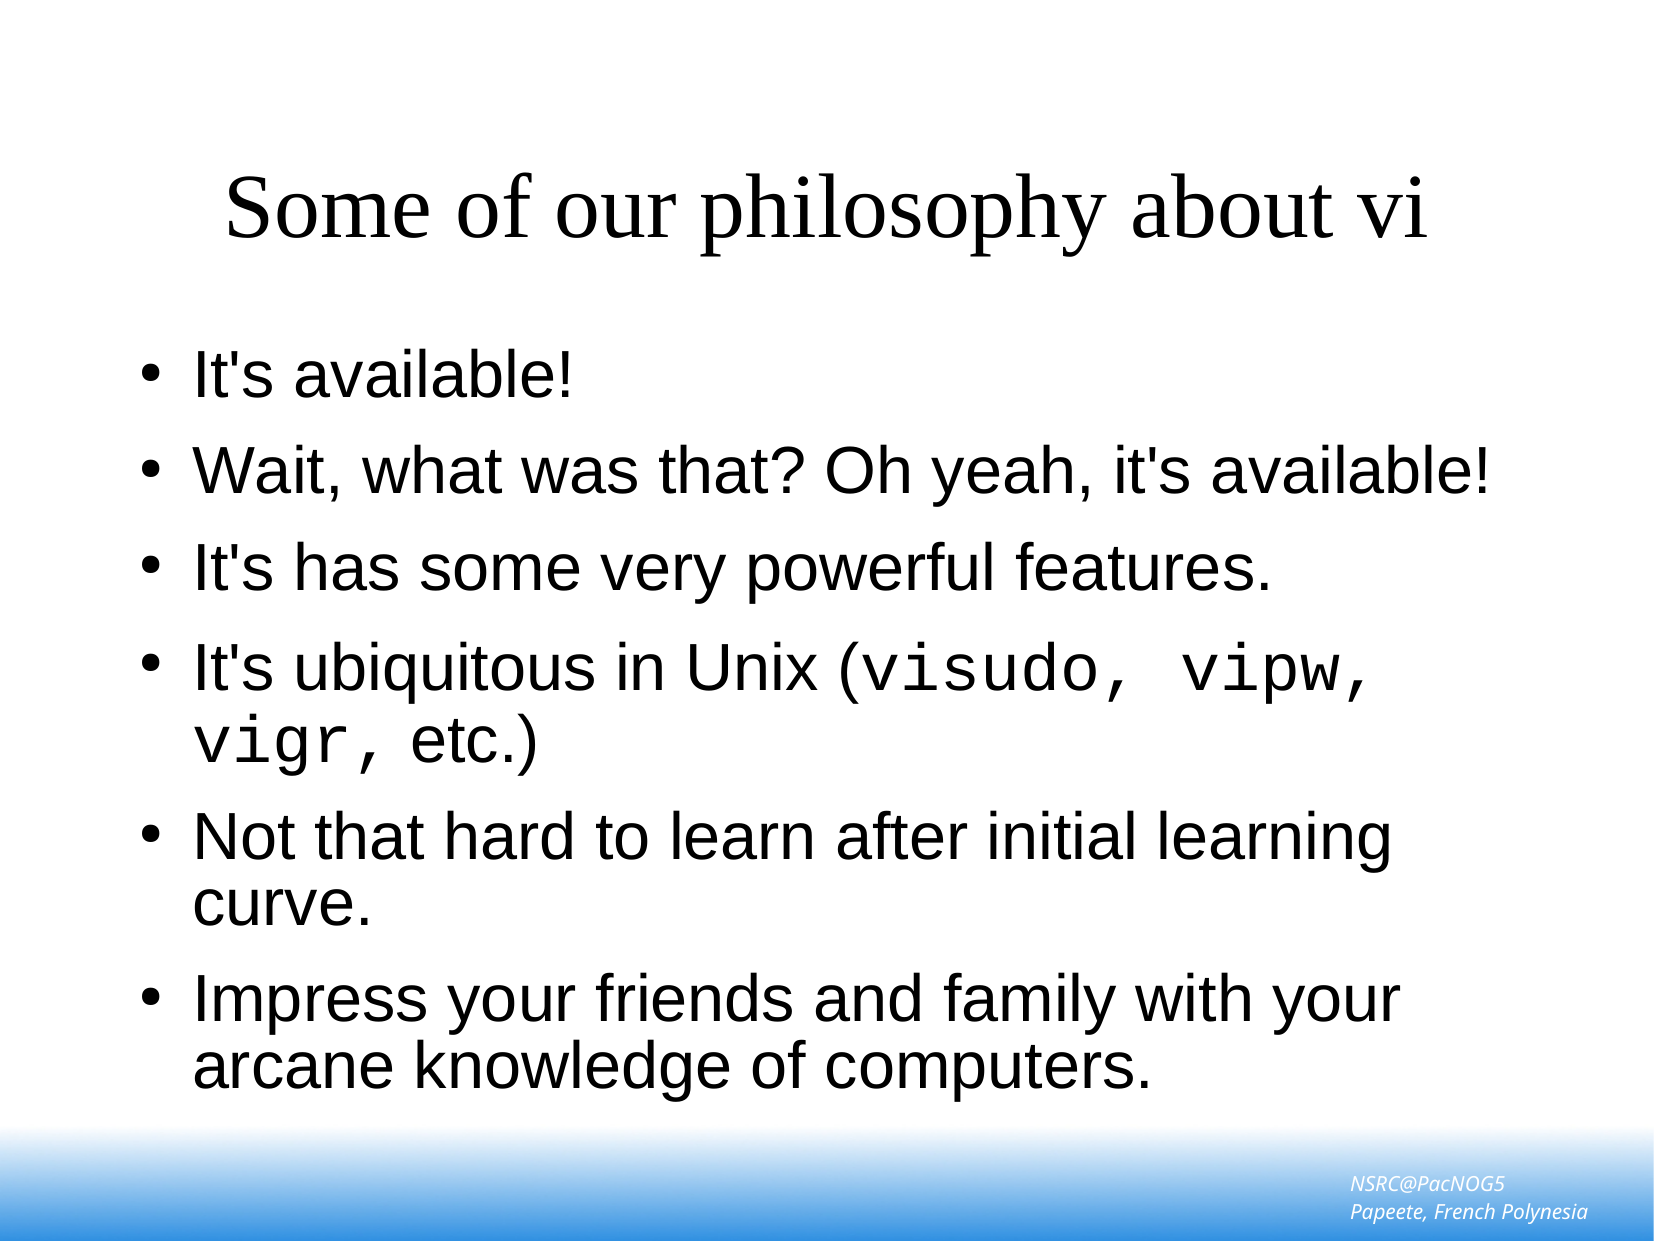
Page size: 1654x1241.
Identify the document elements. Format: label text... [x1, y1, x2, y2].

picture [0, 1124, 1654, 1241]
list It's available! Wait, what was that? Oh yeah, it's available! It's has some very powerful features. It's ubiquitous in Unix (visudo, vipw, vigr, etc.) Not that hard to learn after initial learning curve. Impress your friends and family with your arcane knowledge of computers. [121, 344, 1534, 1135]
title Some of our philosophy about vi [121, 102, 1534, 311]
